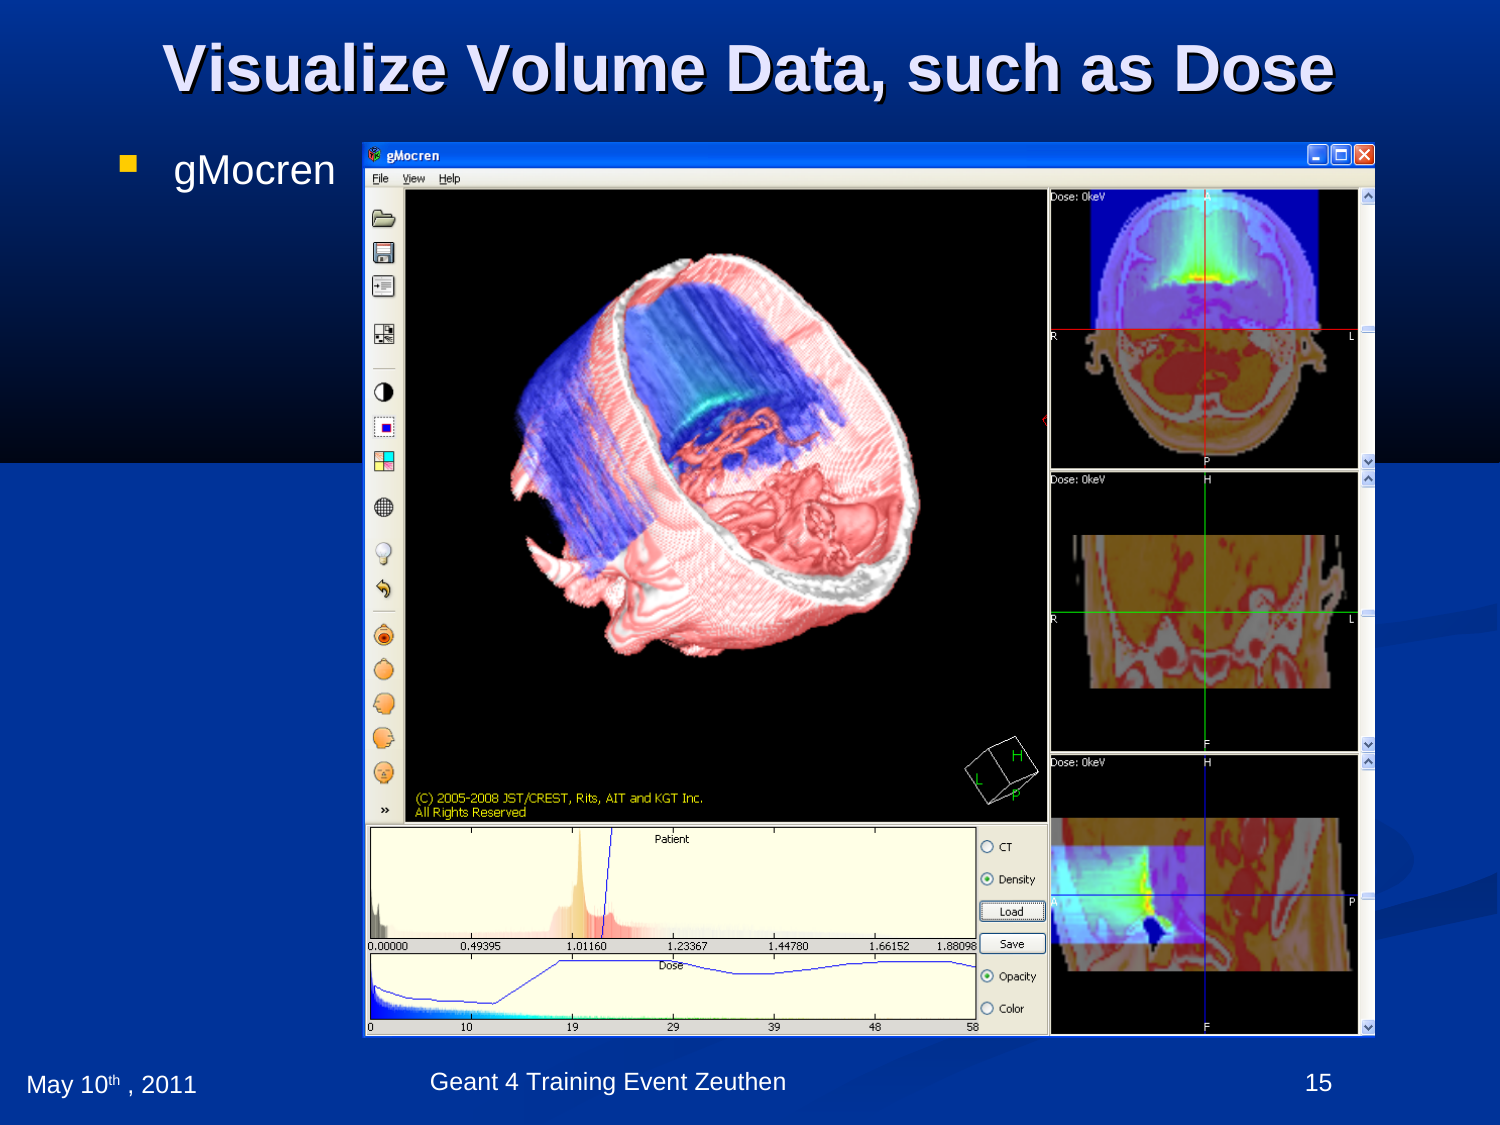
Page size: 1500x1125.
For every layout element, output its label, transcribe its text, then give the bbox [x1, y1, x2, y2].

picture [362, 142, 1375, 1038]
title Visualize Volume Data, such as Dose [75, 12, 1426, 118]
text_box gMocren [102, 134, 1414, 201]
